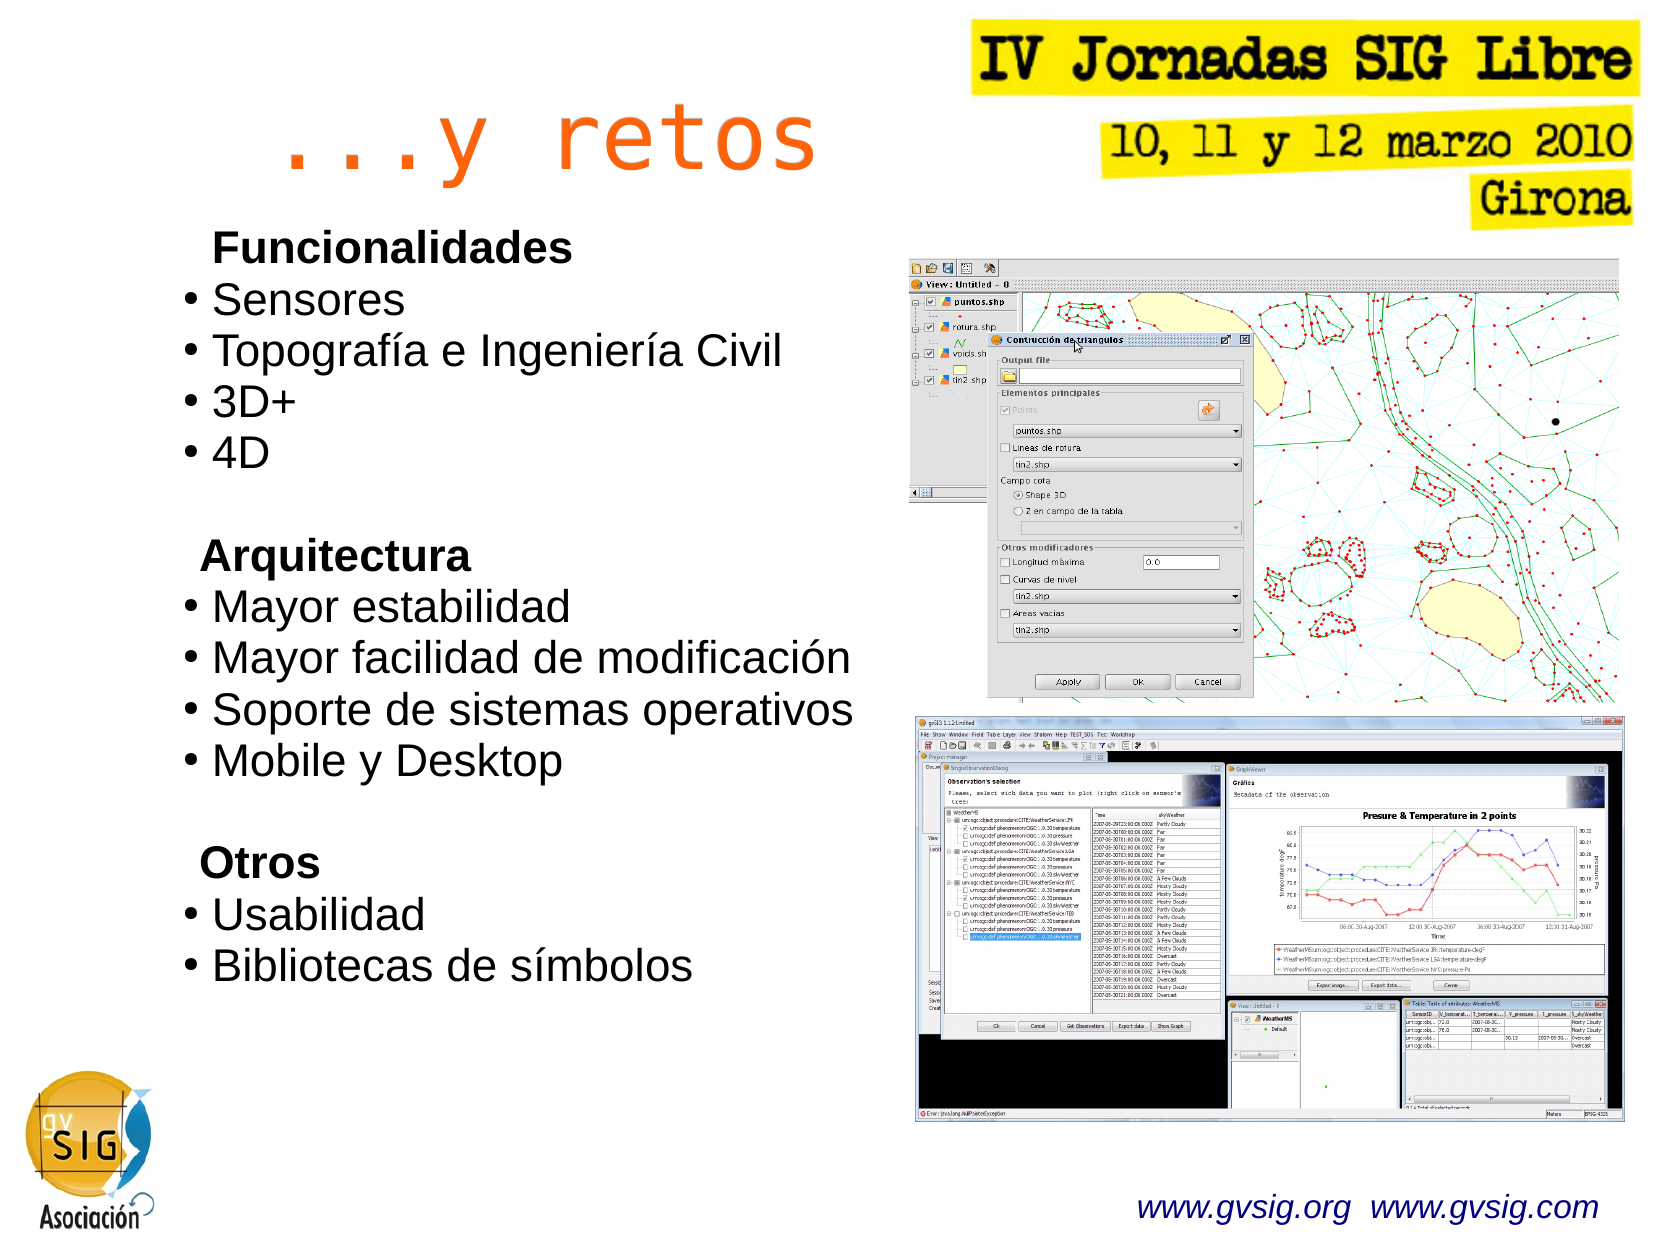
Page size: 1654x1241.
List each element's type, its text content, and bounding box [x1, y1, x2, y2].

text_box Funcionalidades Sensores Topografía e Ingeniería Civil 3D+ 4D Arquitectura Mayor estabilidad Mayor facilidad de modificación Soporte de sistemas operativos Mobile y Desktop Otros Usabilidad Bibliotecas de símbolos [168, 214, 1306, 1153]
text_box ...y retos [0, 76, 1253, 199]
picture [0, 1062, 178, 1241]
picture [909, 0, 1654, 703]
picture [915, 716, 1625, 1123]
